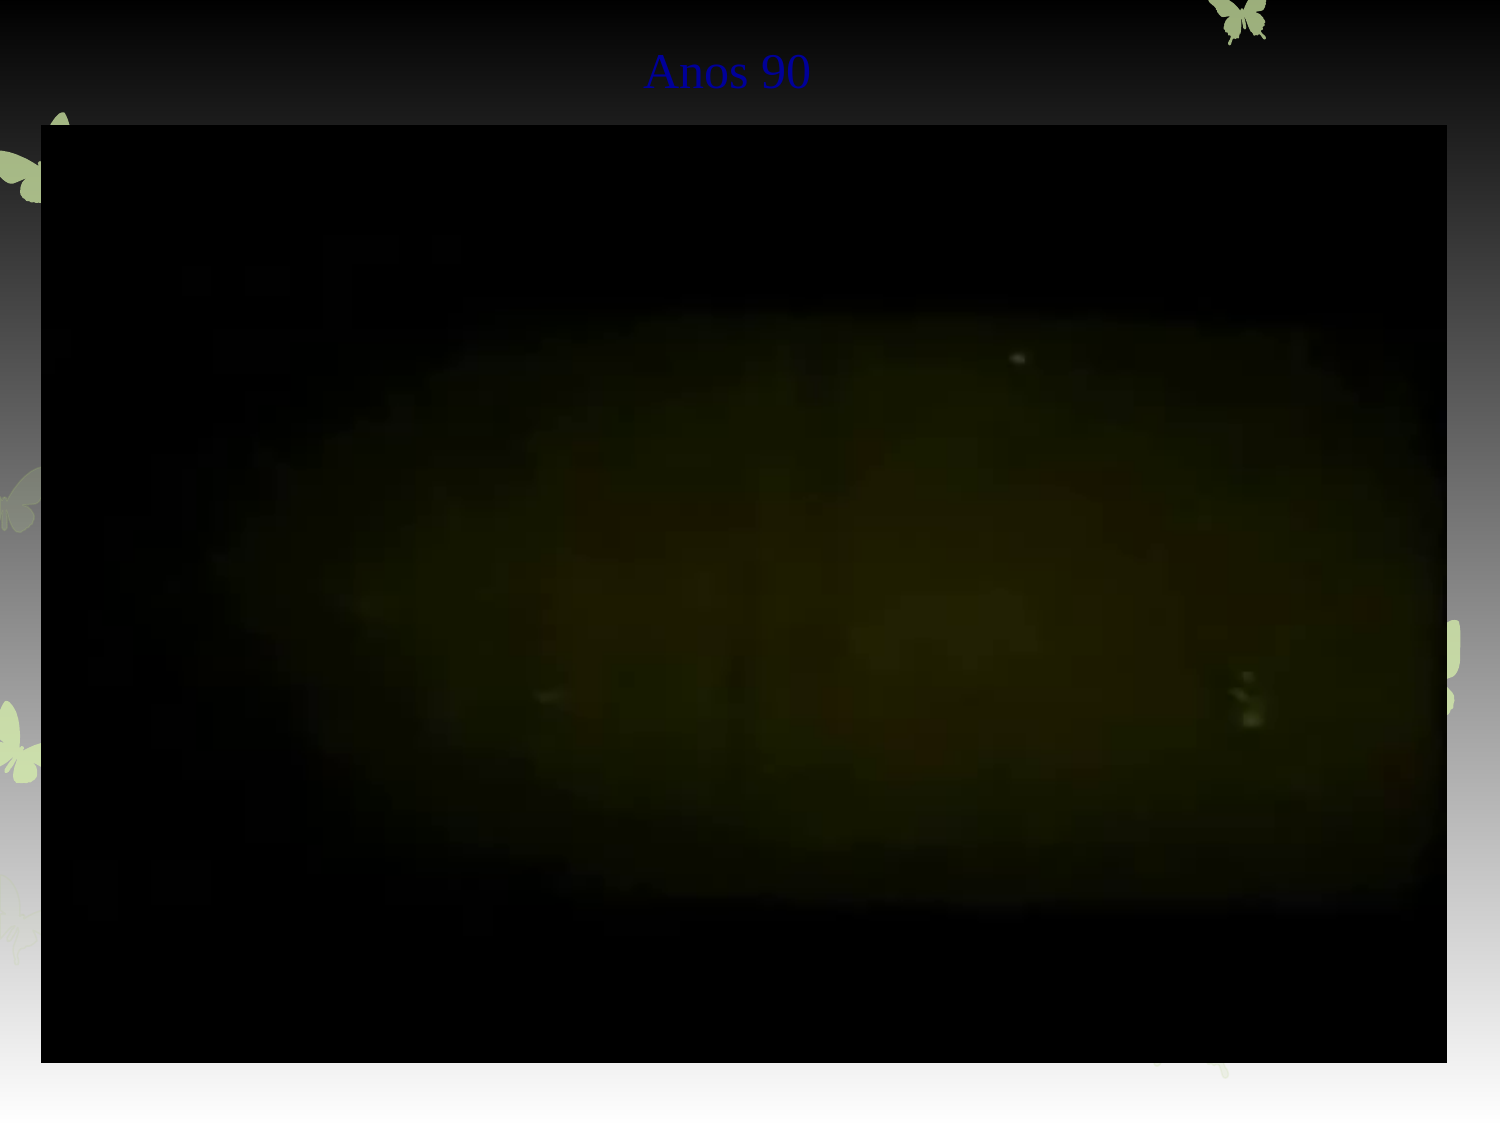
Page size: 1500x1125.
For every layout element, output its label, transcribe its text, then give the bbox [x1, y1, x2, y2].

picture [41, 125, 1447, 1063]
text_box Anos 90 [628, 30, 1500, 1125]
